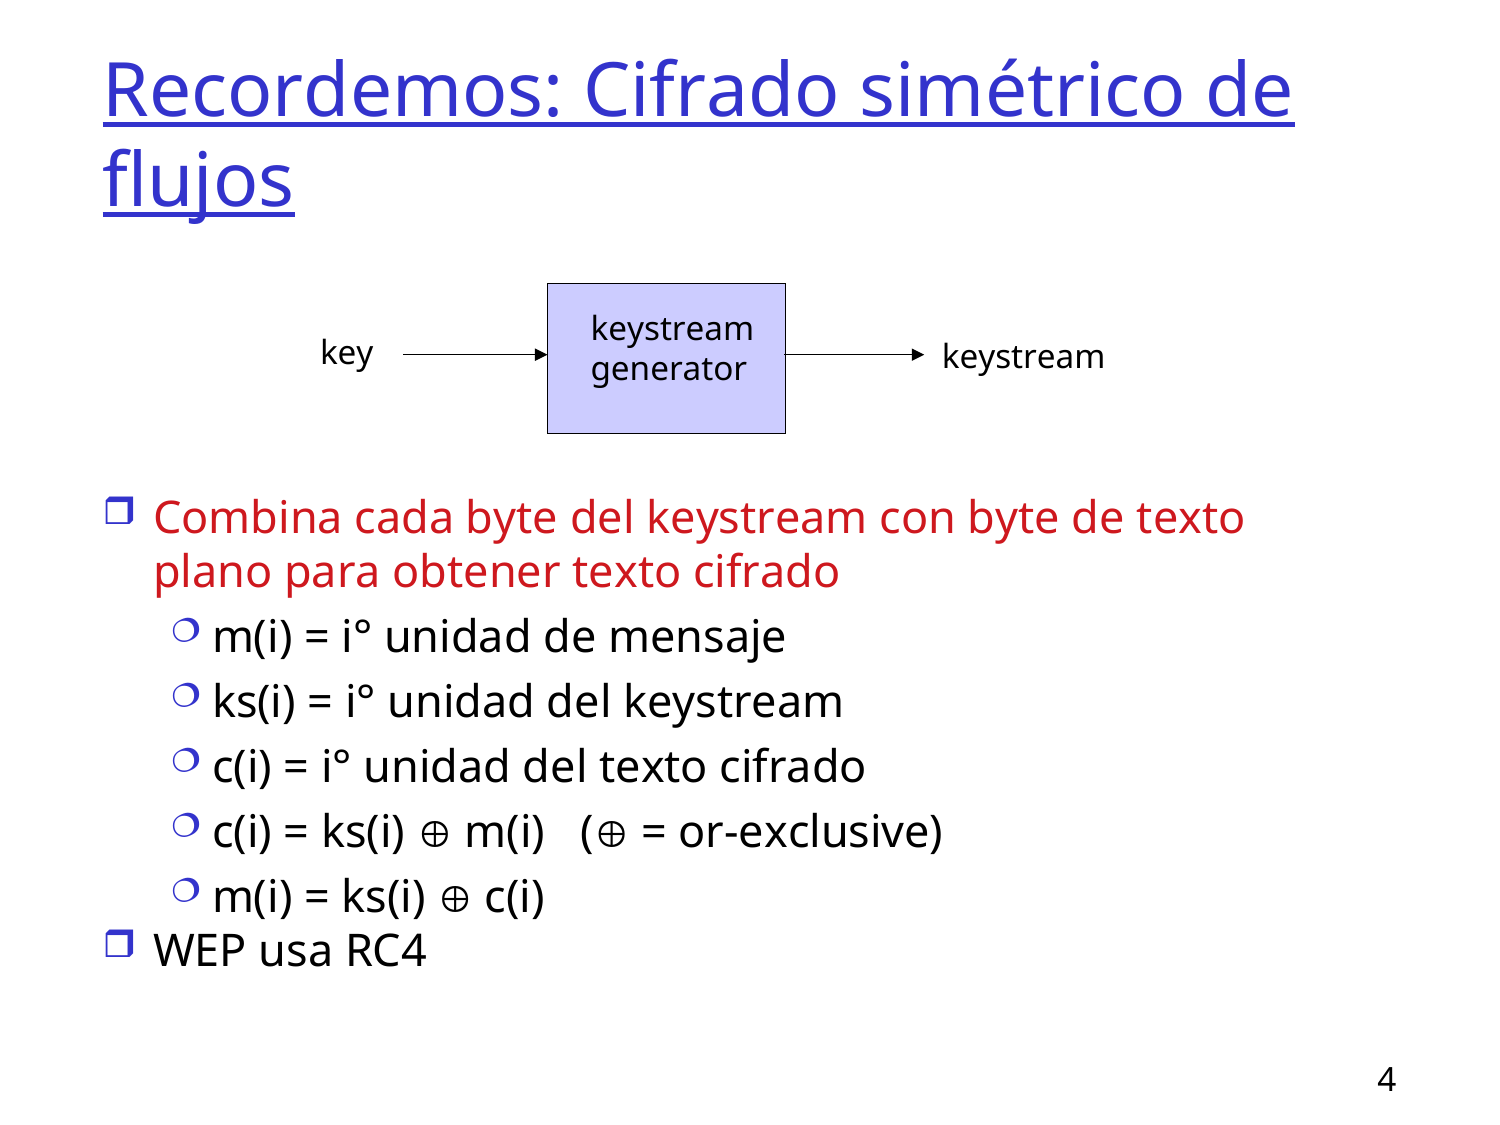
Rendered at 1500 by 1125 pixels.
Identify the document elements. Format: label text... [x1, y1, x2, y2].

list Combina cada byte del keystream con byte de texto plano para obtener texto cifrado m(i) = i° unidad de mensaje ks(i) = i° unidad del keystream c(i) = i° unidad del texto cifrado c(i) = ks(i)  m(i) ( = or-exclusive) m(i) = ks(i)  c(i) WEP usa RC4 [87, 480, 1363, 986]
text_box [547, 283, 786, 434]
title Recordemos: Cifrado simétrico de flujos [87, 33, 1363, 229]
text_box key [305, 323, 389, 379]
text_box keystream generator [575, 299, 770, 395]
text_box keystream [927, 327, 1121, 383]
